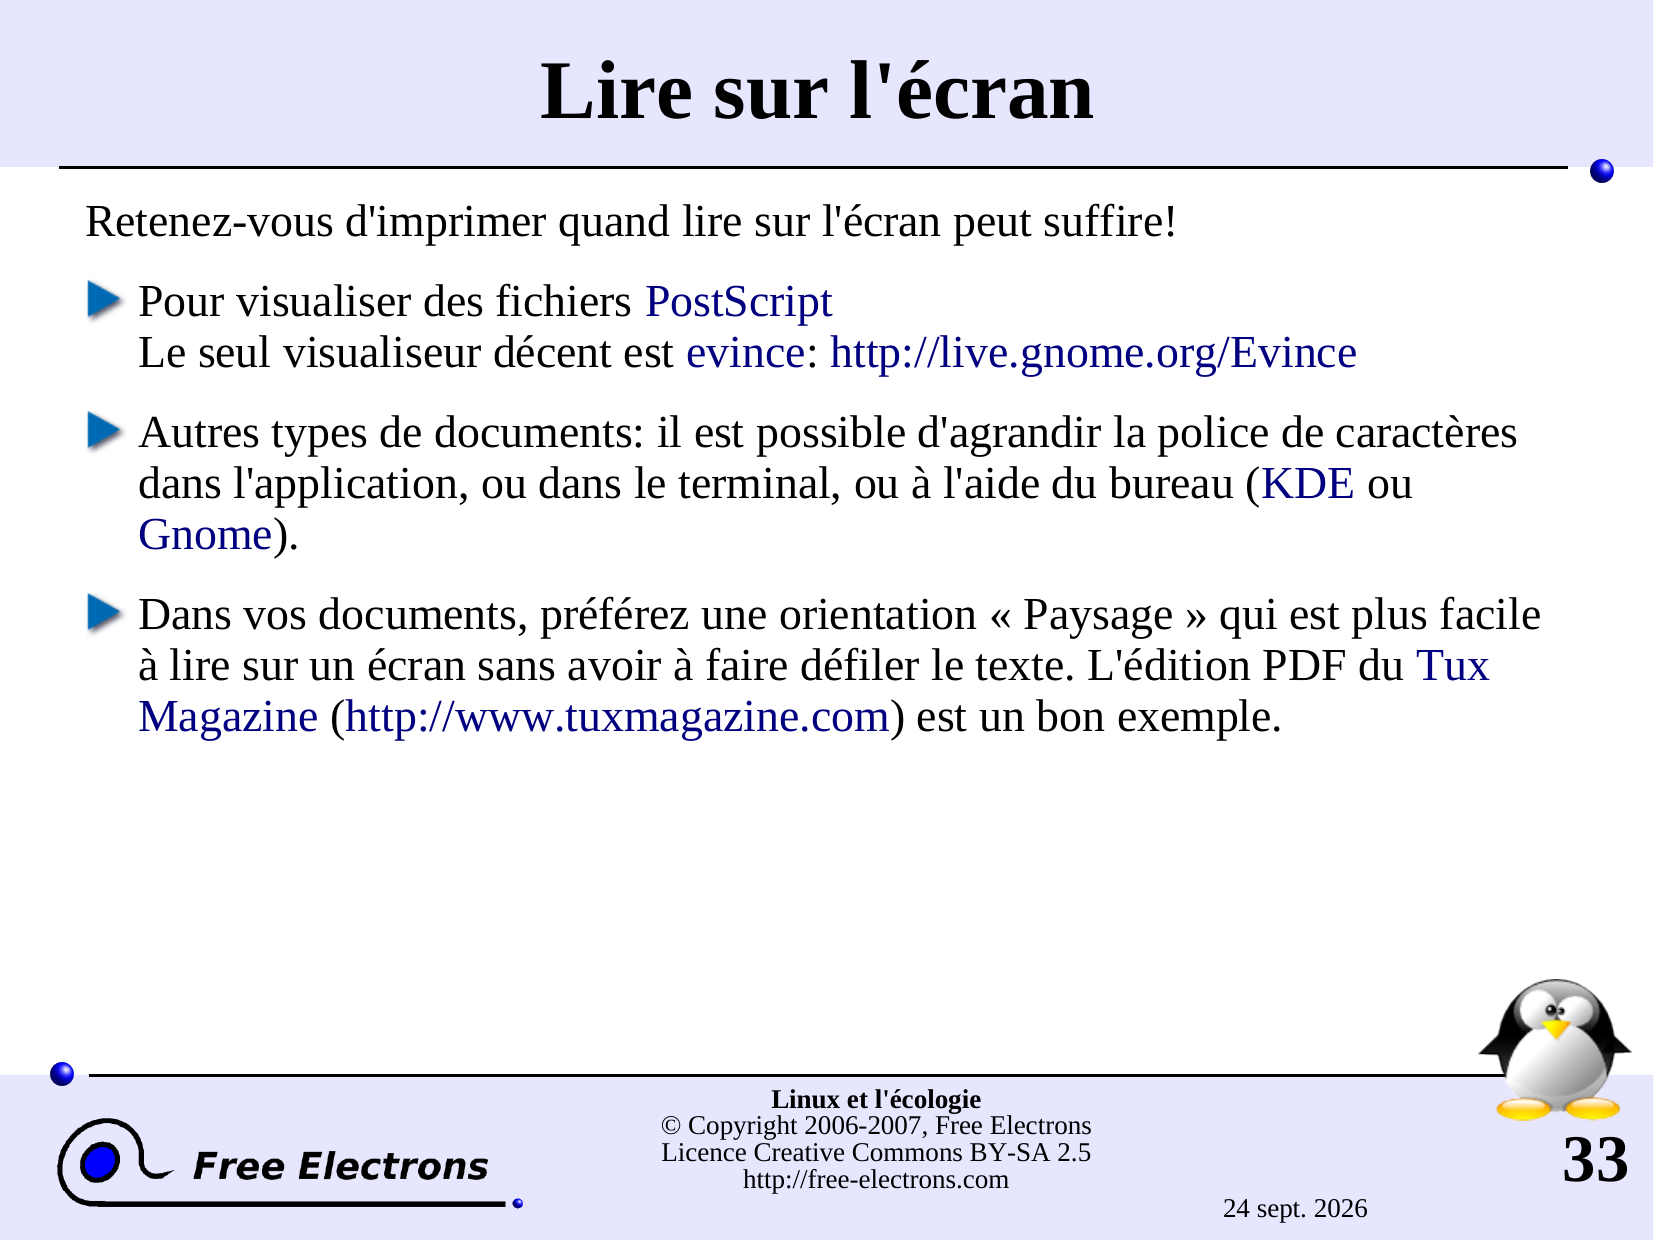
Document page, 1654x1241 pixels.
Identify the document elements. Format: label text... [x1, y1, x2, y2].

picture [1476, 979, 1634, 1121]
picture [50, 1107, 527, 1216]
title Lire sur l'écran [33, 29, 1604, 153]
list Retenez-vous d'imprimer quand lire sur l'écran peut suffire! Pour visualiser des fichiers PostScript Le seul visualiseur décent est evince: http://live.gnome.org/Evince Autres types de documents: il est possible d'agrandir la police de caractères dans l'application, ou dans le terminal, ou à l'aide du bureau (KDE ou Gnome). Dans vos documents, préférez une orientation « Paysage » qui est plus facile à lire sur un écran sans avoir à faire défiler le texte. L'édition PDF du Tux Magazine (http://www.tuxmagazine.com) est un bon exemple. [67, 195, 1549, 1046]
